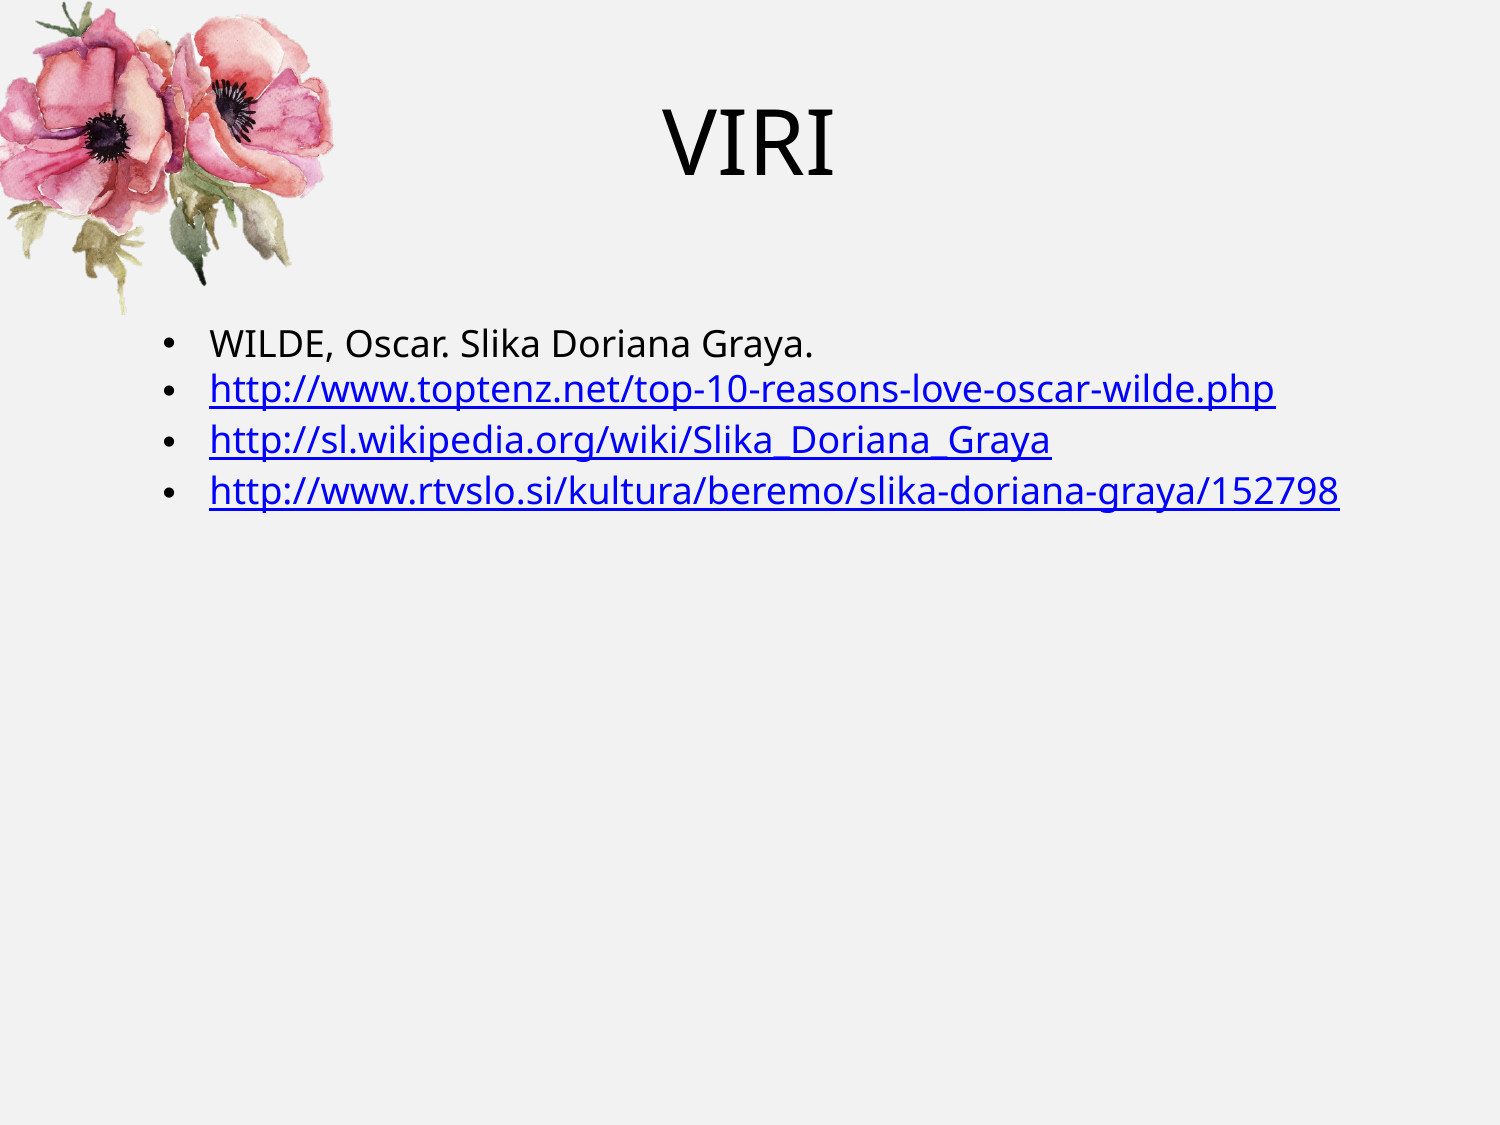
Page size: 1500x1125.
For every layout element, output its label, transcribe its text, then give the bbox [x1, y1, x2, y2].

picture [0, 0, 363, 315]
text_box WILDE, Oscar. Slika Doriana Graya. http://www.toptenz.net/top-10-reasons-love-oscar-wilde.php http://sl.wikipedia.org/wiki/Slika_Doriana_Graya http://www.rtvslo.si/kultura/beremo/slika-doriana-graya/152798 [147, 312, 1376, 616]
title VIRI [75, 45, 1425, 233]
